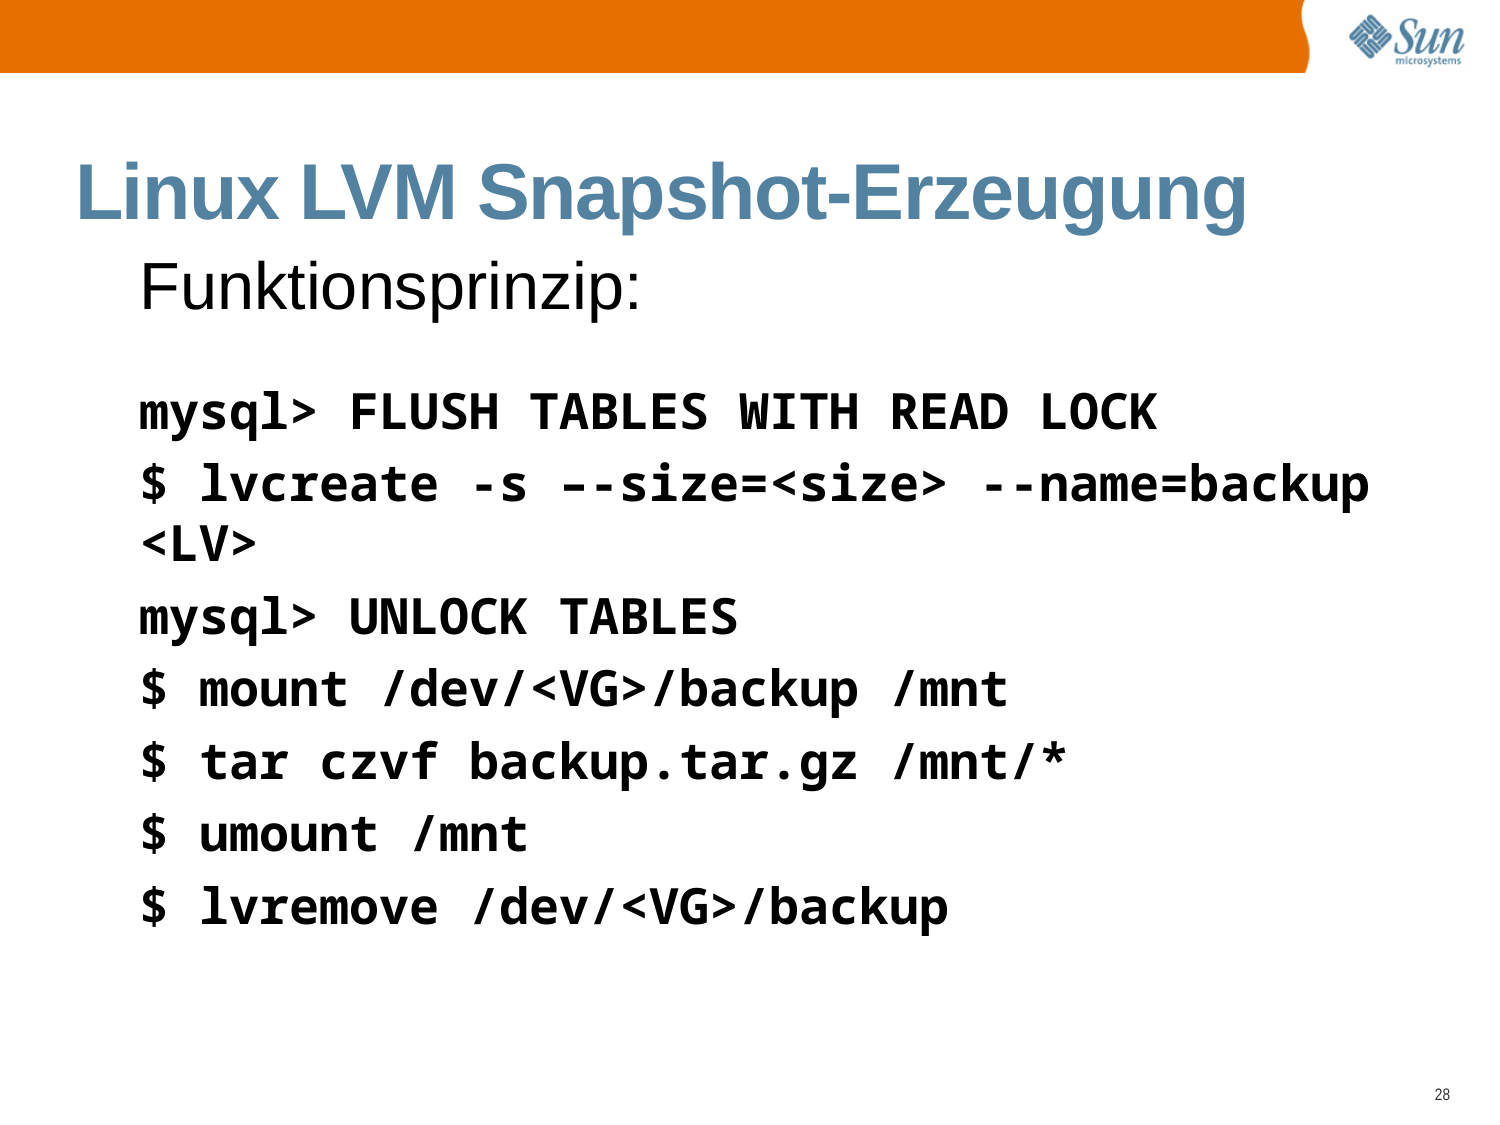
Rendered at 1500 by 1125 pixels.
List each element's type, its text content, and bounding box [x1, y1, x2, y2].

picture [0, 0, 1500, 73]
title Linux LVM Snapshot-Erzeugung [75, 113, 1437, 237]
list Funktionsprinzip: mysql> FLUSH TABLES WITH READ LOCK $ lvcreate -s –-size=<size> --name=backup <LV> mysql> UNLOCK TABLES $ mount /dev/<VG>/backup /mnt $ tar czvf backup.tar.gz /mnt/* $ umount /mnt $ lvremove /dev/<VG>/backup [64, 258, 1401, 1062]
